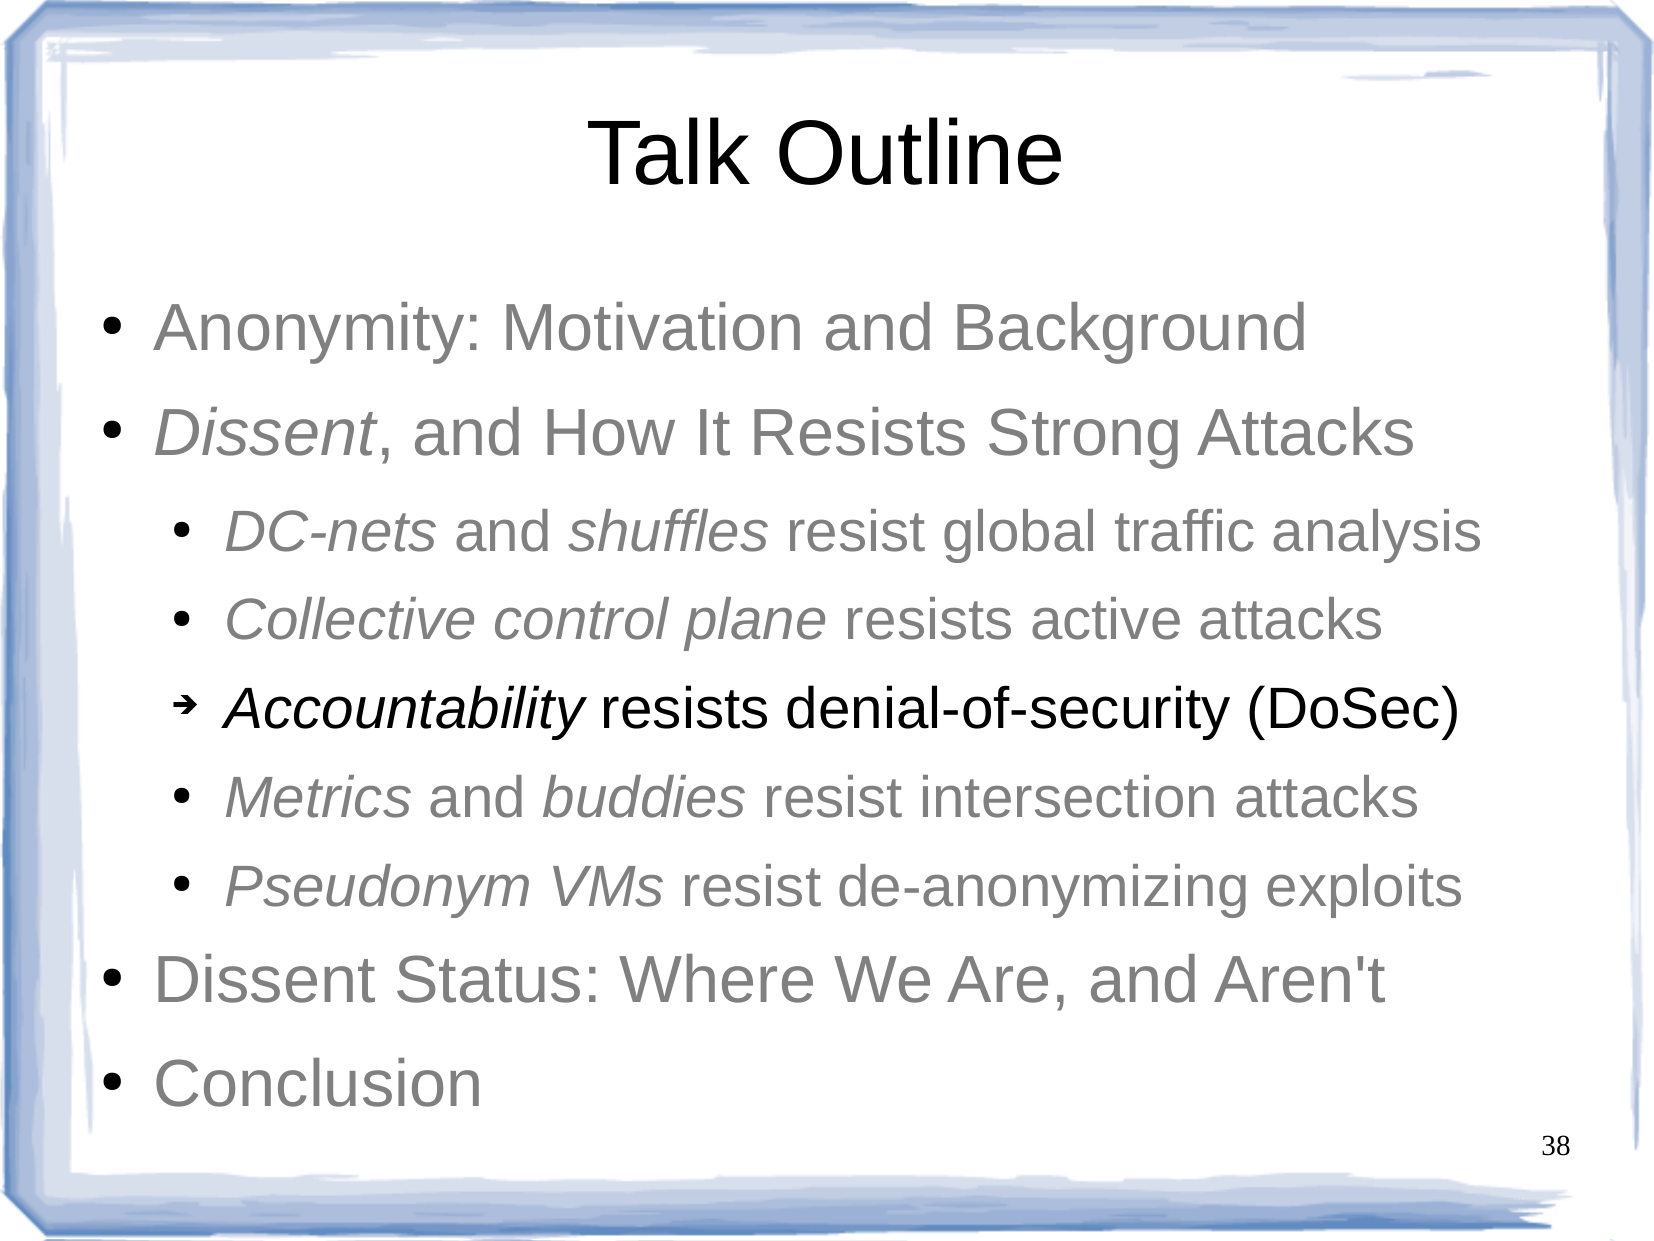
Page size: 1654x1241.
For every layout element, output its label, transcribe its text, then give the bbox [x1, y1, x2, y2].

list Anonymity: Motivation and Background Dissent, and How It Resists Strong Attacks DC-nets and shuffles resist global traffic analysis Collective control plane resists active attacks Accountability resists denial-of-security (DoSec) Metrics and buddies resist intersection attacks Pseudonym VMs resist de-anonymizing exploits Dissent Status: Where We Are, and Aren't Conclusion [82, 290, 1571, 1120]
title Talk Outline [82, 49, 1571, 257]
picture [0, 0, 1654, 1241]
